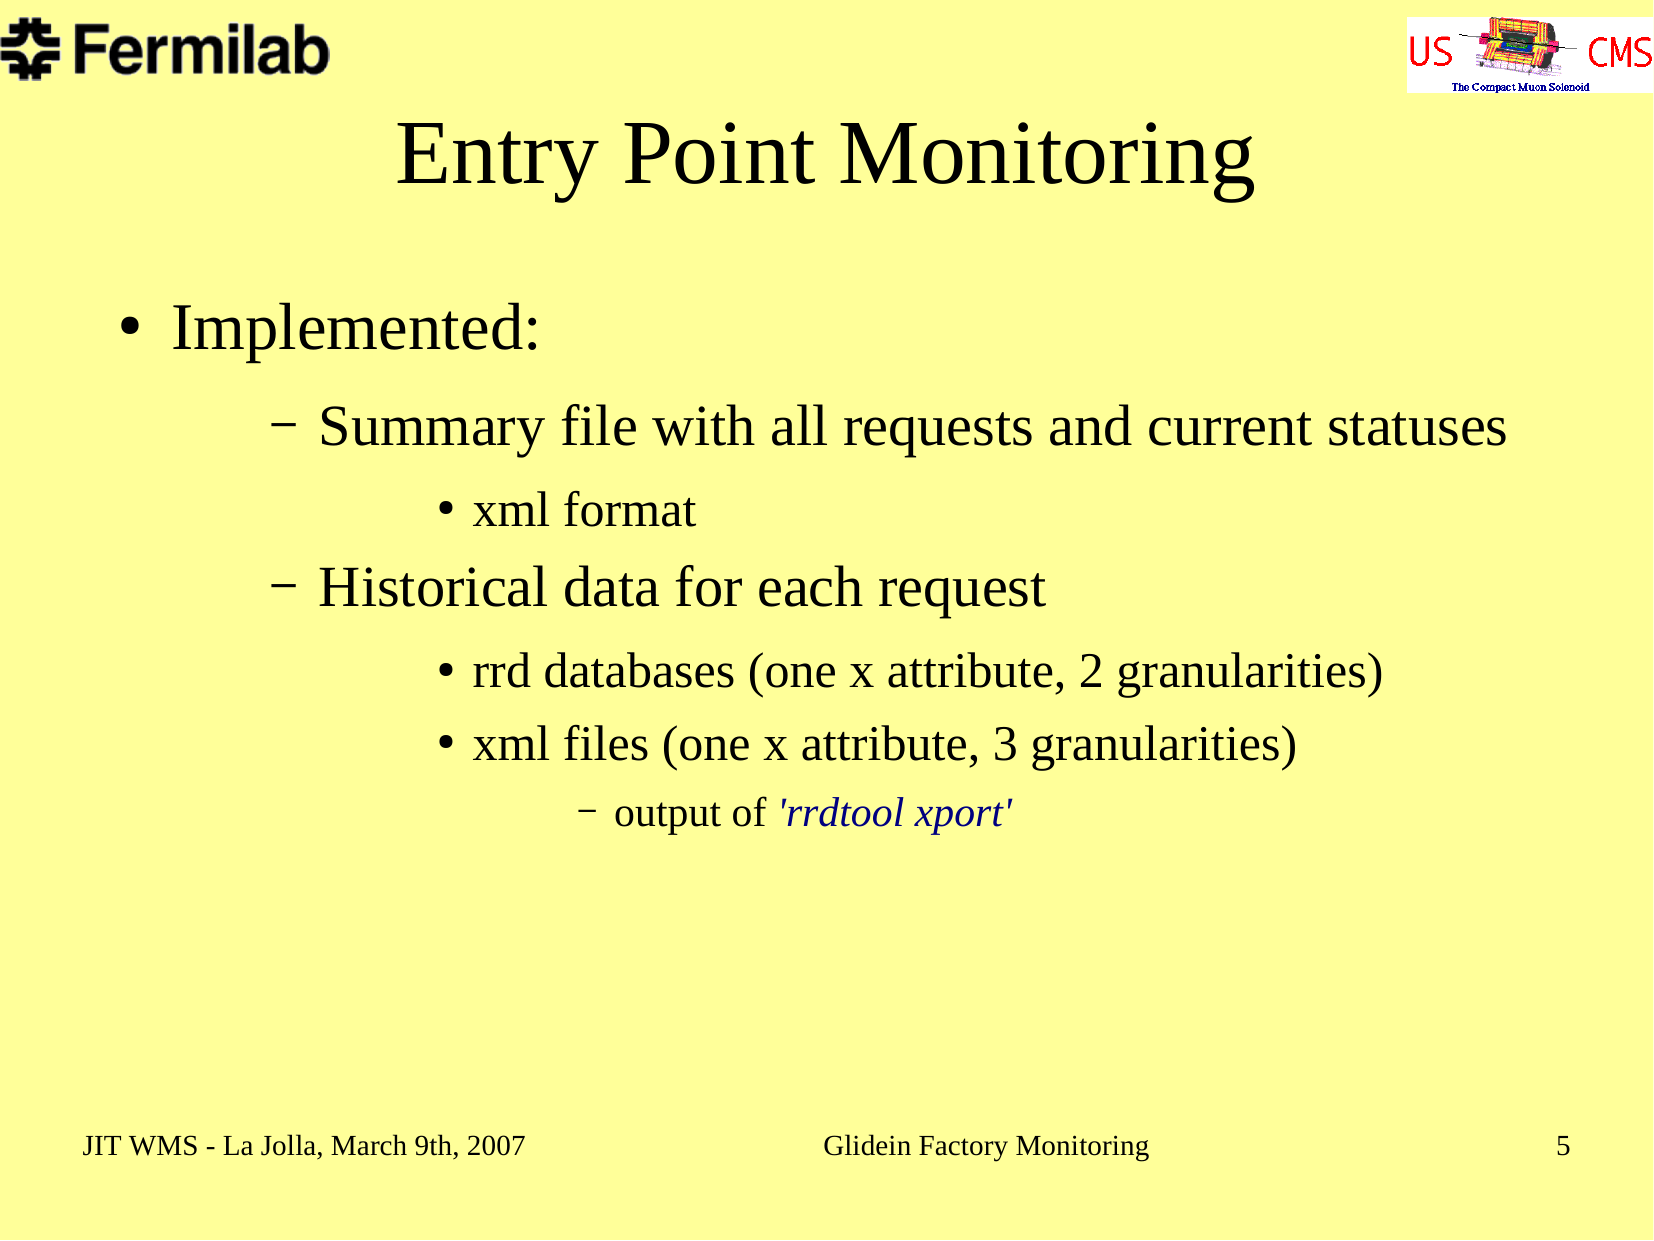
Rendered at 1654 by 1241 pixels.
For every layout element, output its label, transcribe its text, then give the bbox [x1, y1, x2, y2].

list Implemented: Summary file with all requests and current statuses xml format Historical data for each request rrd databases (one x attribute, 2 granularities) xml files (one x attribute, 3 granularities) output of 'rrdtool xport' [82, 290, 1571, 1109]
picture [0, 17, 330, 81]
picture [1407, 17, 1654, 93]
title Entry Point Monitoring [82, 49, 1571, 257]
